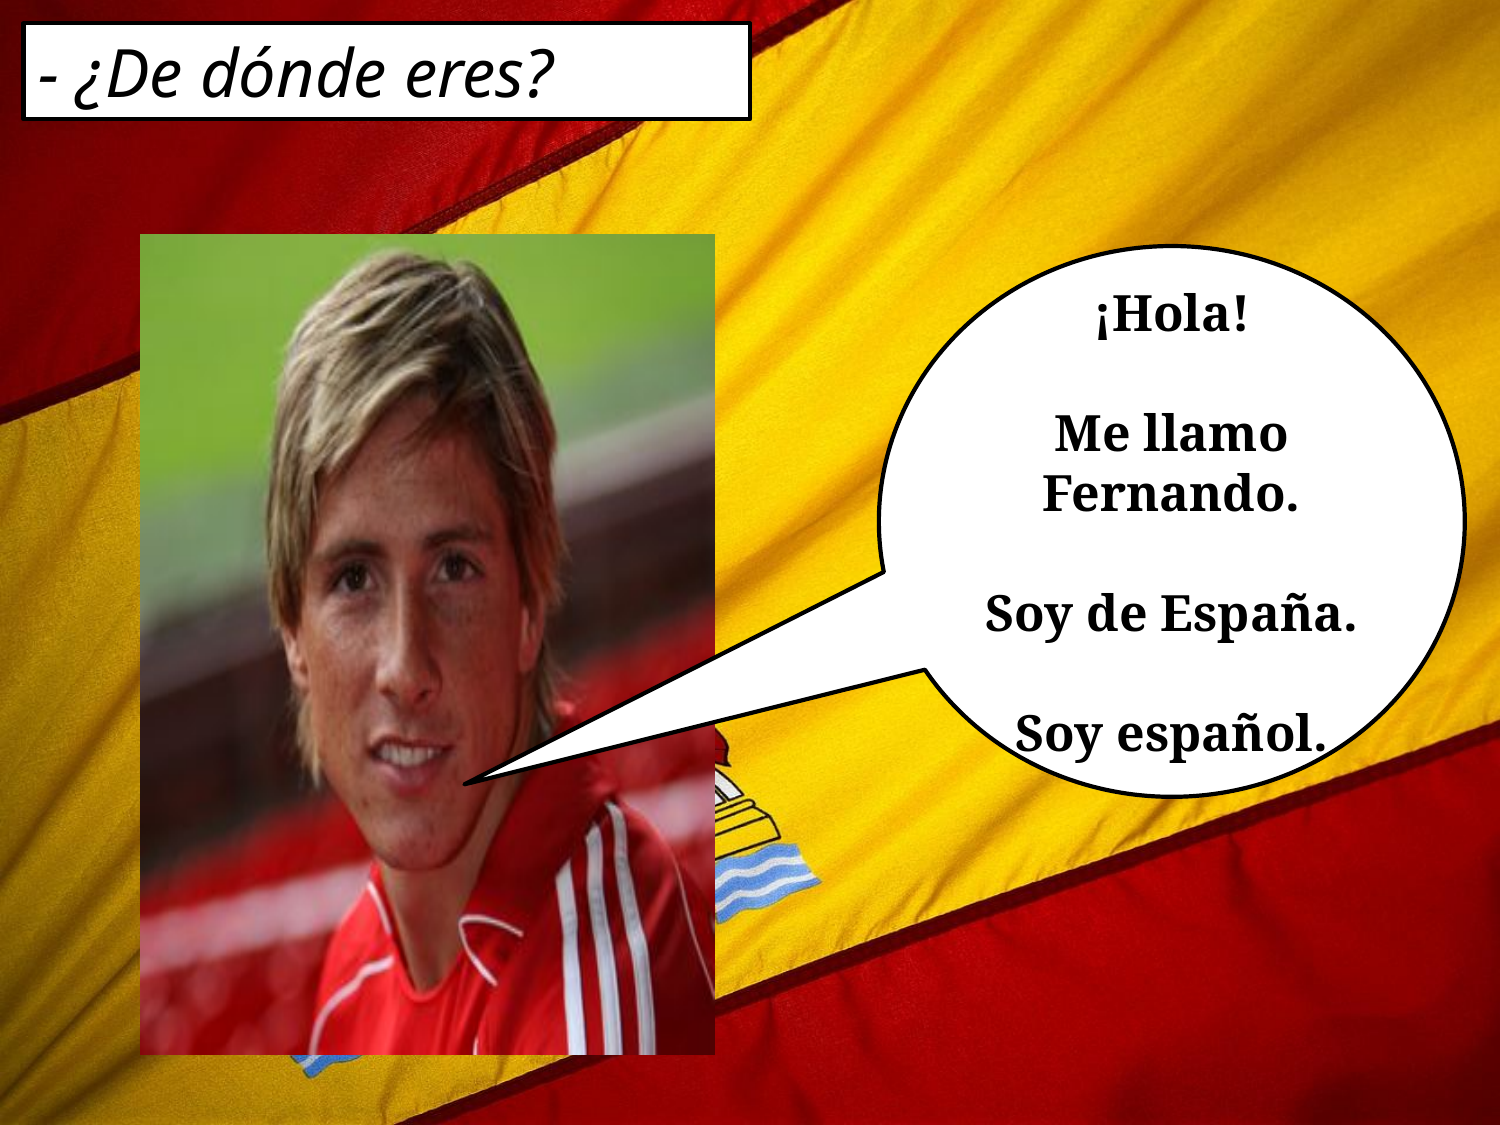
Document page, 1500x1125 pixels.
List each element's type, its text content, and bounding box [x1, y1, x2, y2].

text_box ¡Hola! Me llamo Fernando. Soy de España. Soy español. [464, 246, 1465, 797]
text_box - ¿De dónde eres? [23, 23, 750, 120]
picture [0, 0, 1500, 1125]
